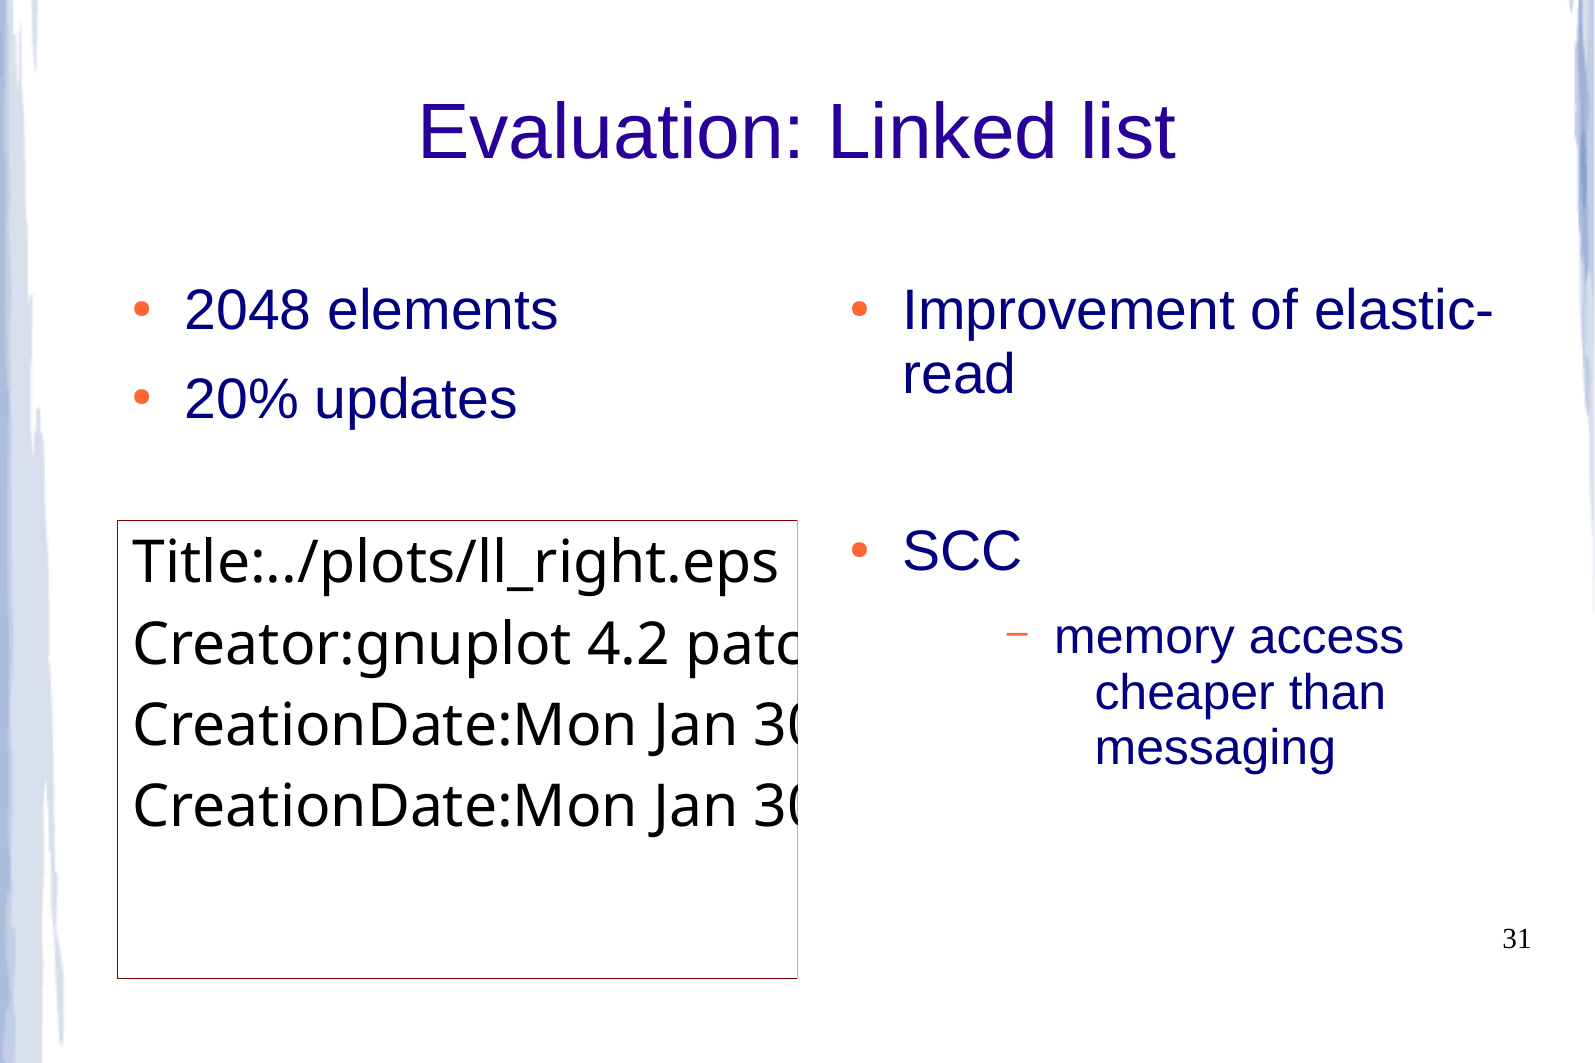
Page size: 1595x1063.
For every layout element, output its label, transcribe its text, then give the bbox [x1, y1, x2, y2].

list 2048 elements 20% updates [113, 278, 798, 516]
title Evaluation: Linked list [79, 42, 1515, 220]
list Improvement of elastic-read SCC memory access cheaper than messaging [831, 278, 1516, 966]
picture [0, 0, 1595, 1063]
